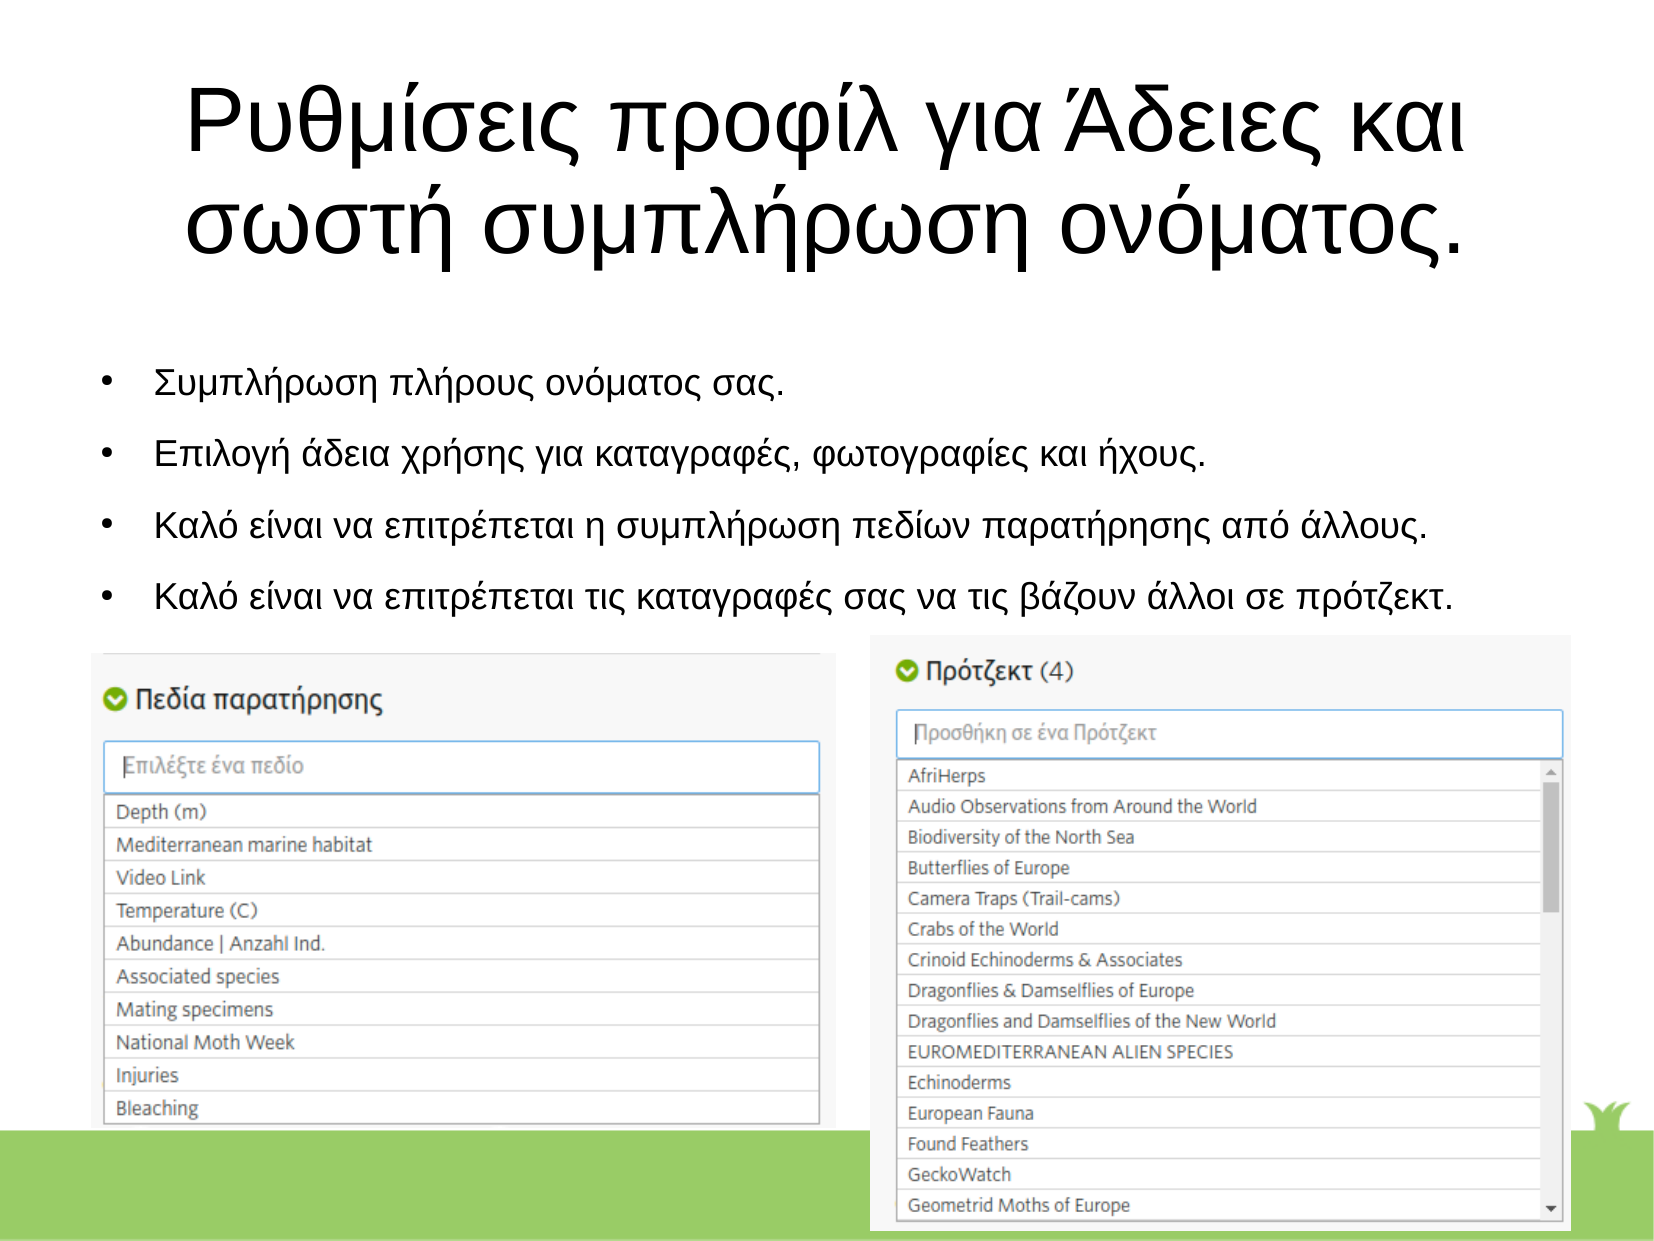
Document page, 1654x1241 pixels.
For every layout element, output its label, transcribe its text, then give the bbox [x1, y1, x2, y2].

list Συμπλήρωση πλήρους ονόματος σας. Επιλογή άδεια χρήσης για καταγραφές, φωτογραφίες και ήχους. Καλό είναι να επιτρέπεται η συμπλήρωση πεδίων παρατήρησης από άλλους. Καλό είναι να επιτρέπεται τις καταγραφές σας να τις βάζουν άλλοι σε πρότζεκτ. [82, 361, 1571, 1081]
picture [0, 0, 1654, 1241]
title Ρυθμίσεις προφίλ για Άδειες και σωστή συμπλήρωση ονόματος. [82, 67, 1571, 275]
